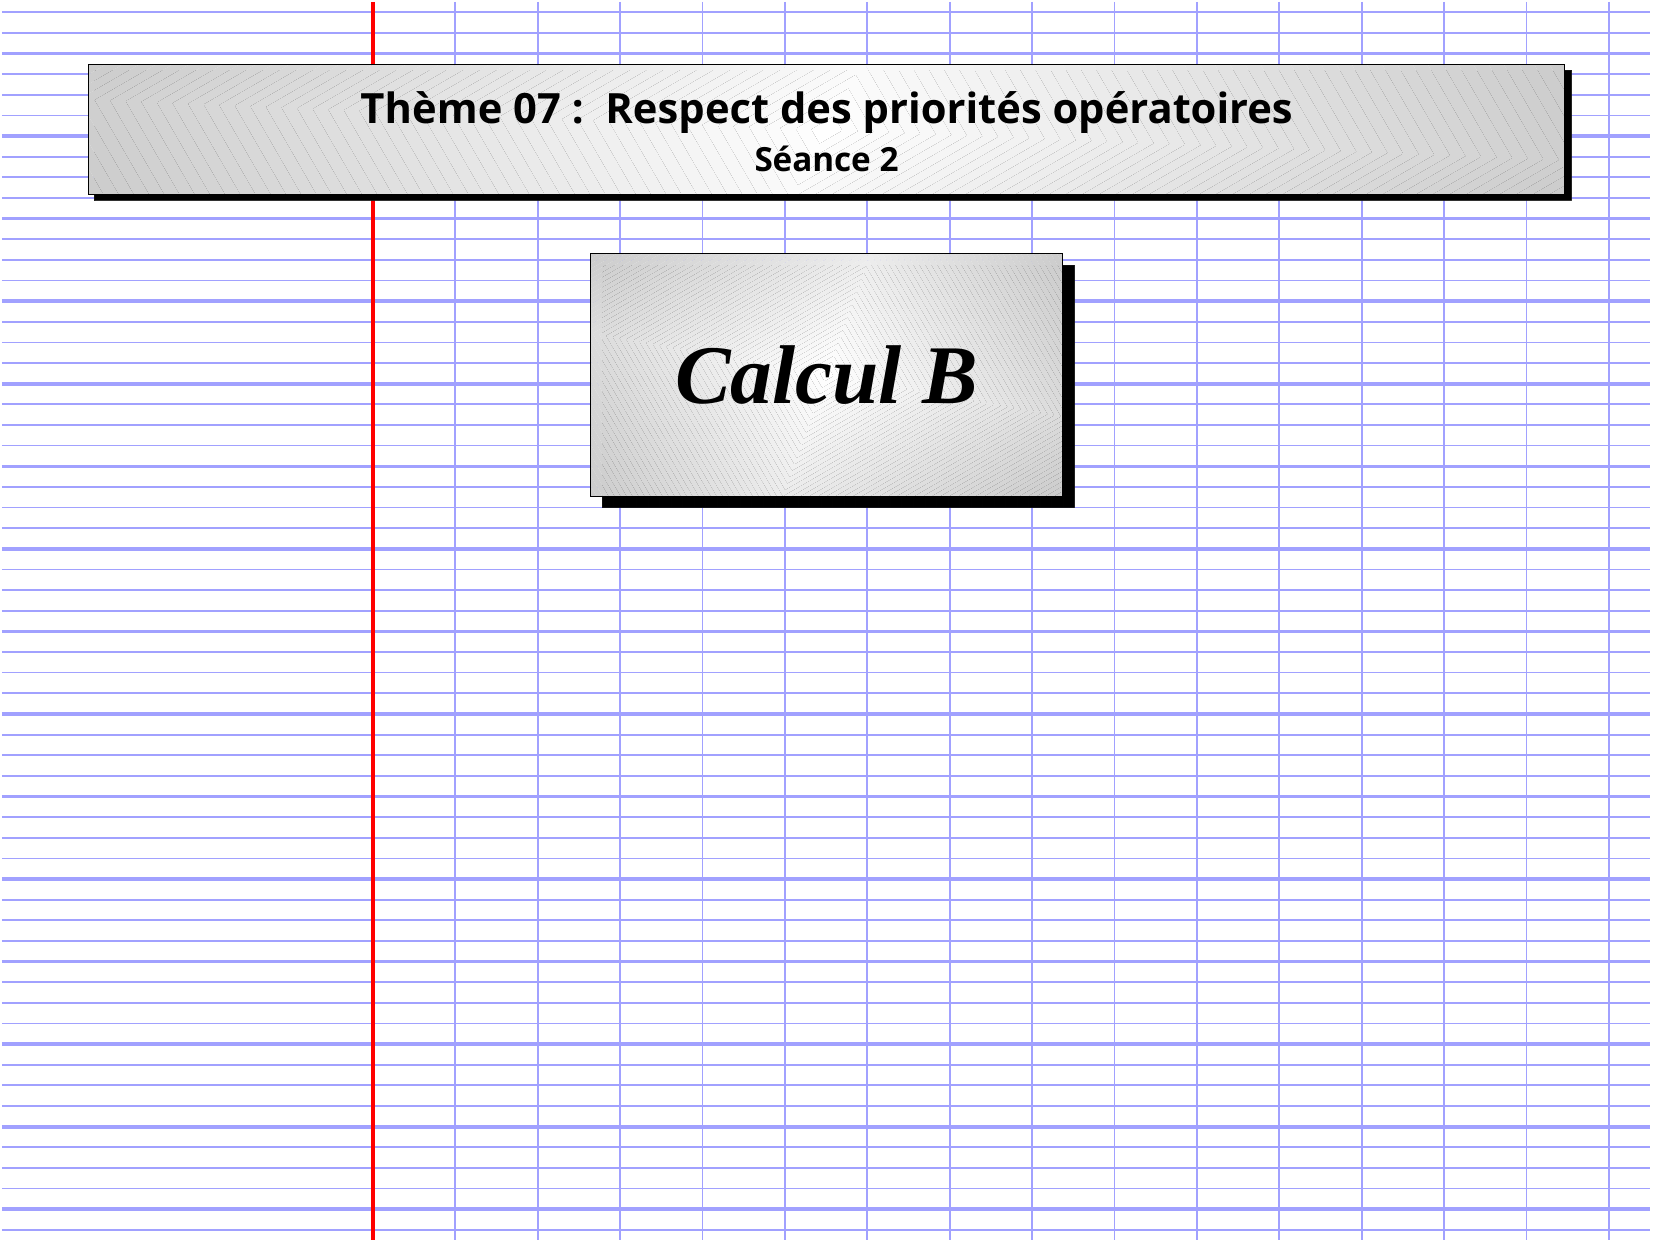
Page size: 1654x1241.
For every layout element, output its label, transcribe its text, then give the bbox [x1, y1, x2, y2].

picture [0, 0, 1654, 1241]
text_box Calcul B [590, 253, 1063, 497]
text_box Thème 07 : Respect des priorités opératoires Séance 2 [88, 64, 1565, 195]
